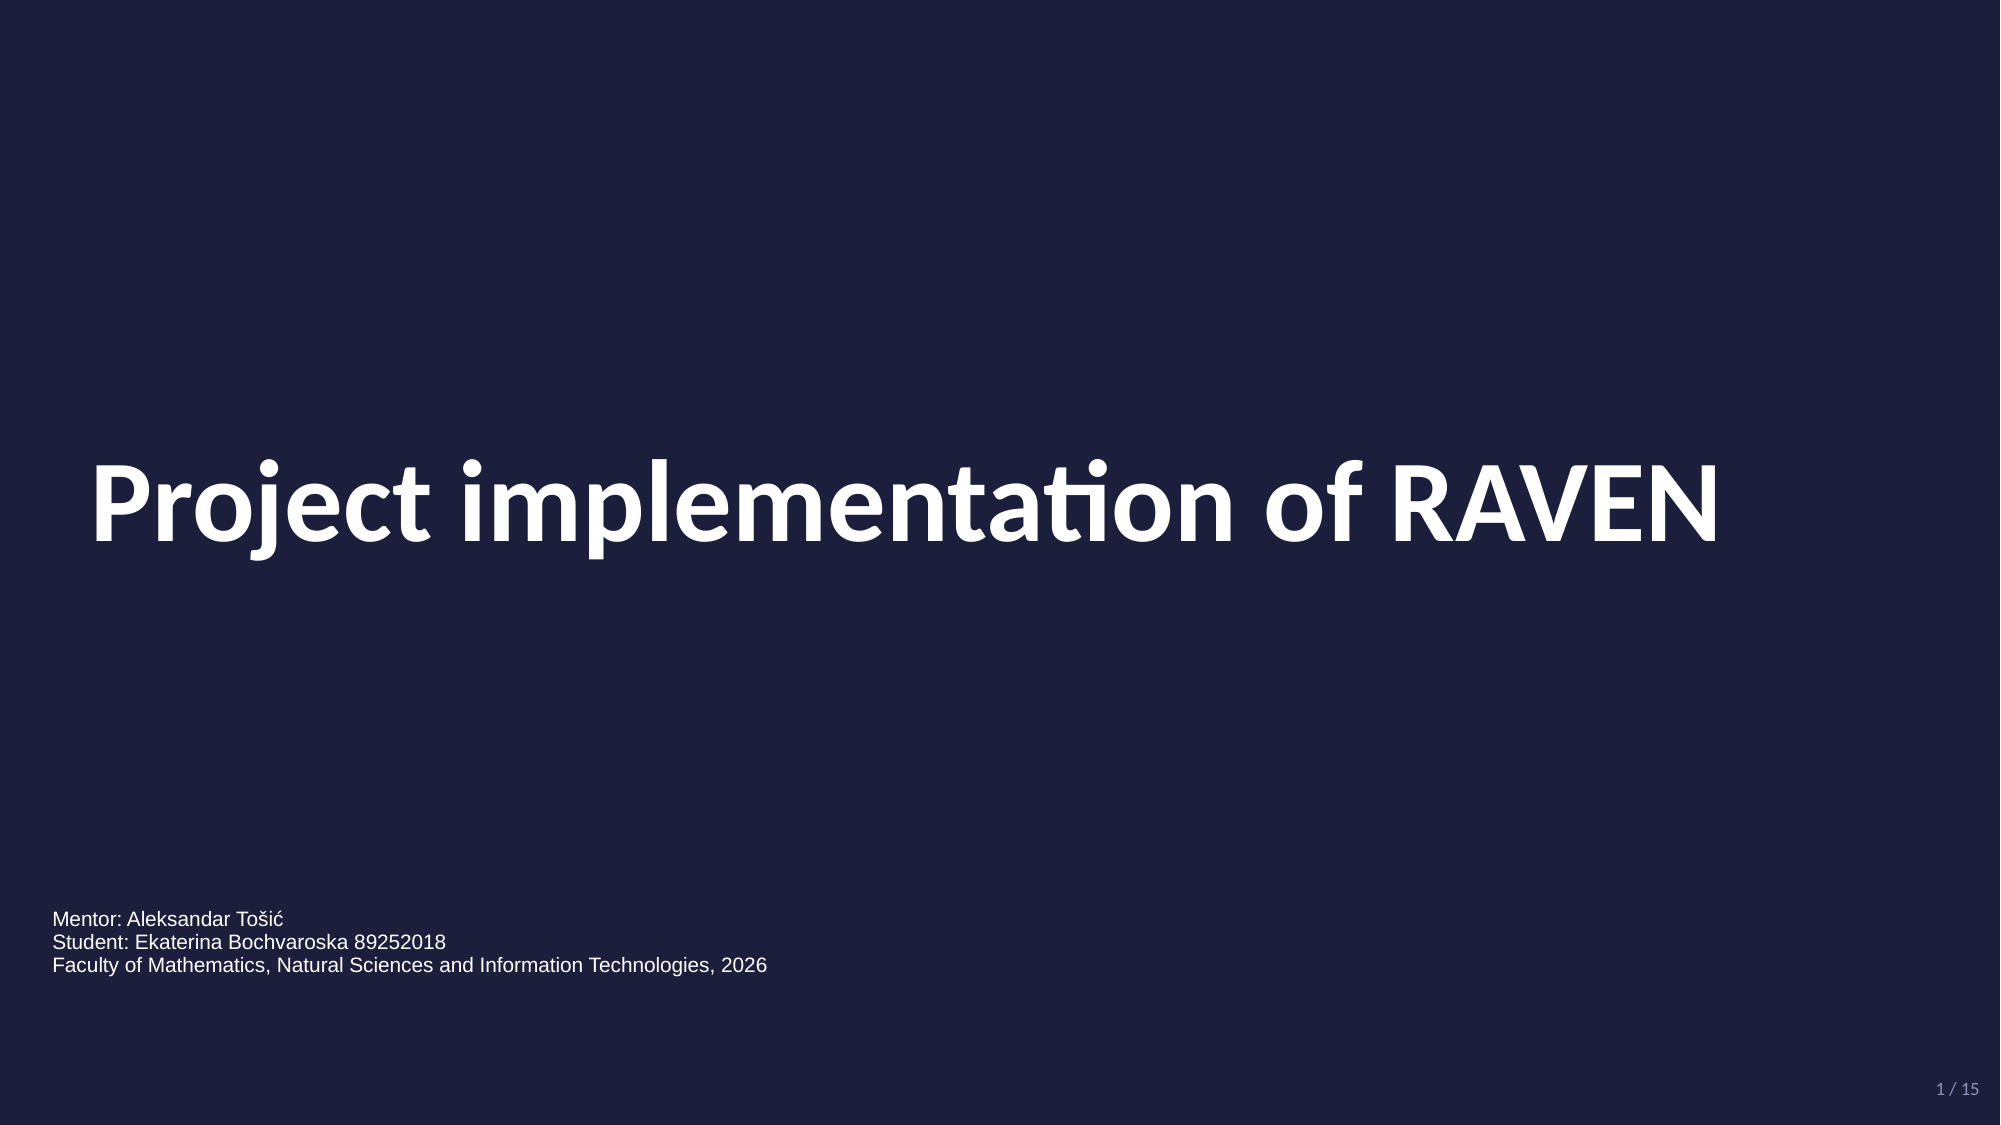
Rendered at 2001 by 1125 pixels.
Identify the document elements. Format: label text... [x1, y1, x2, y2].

text_box Mentor: Aleksandar Tošić Student: Ekaterina Bochvaroska 89252018 Faculty of Mathematics, Natural Sciences and Information Technologies, 2026 [37, 900, 1421, 1125]
text_box Project implementation of RAVEN [89, 404, 1905, 585]
text_box 1 / 15 [1844, 1064, 1980, 1110]
